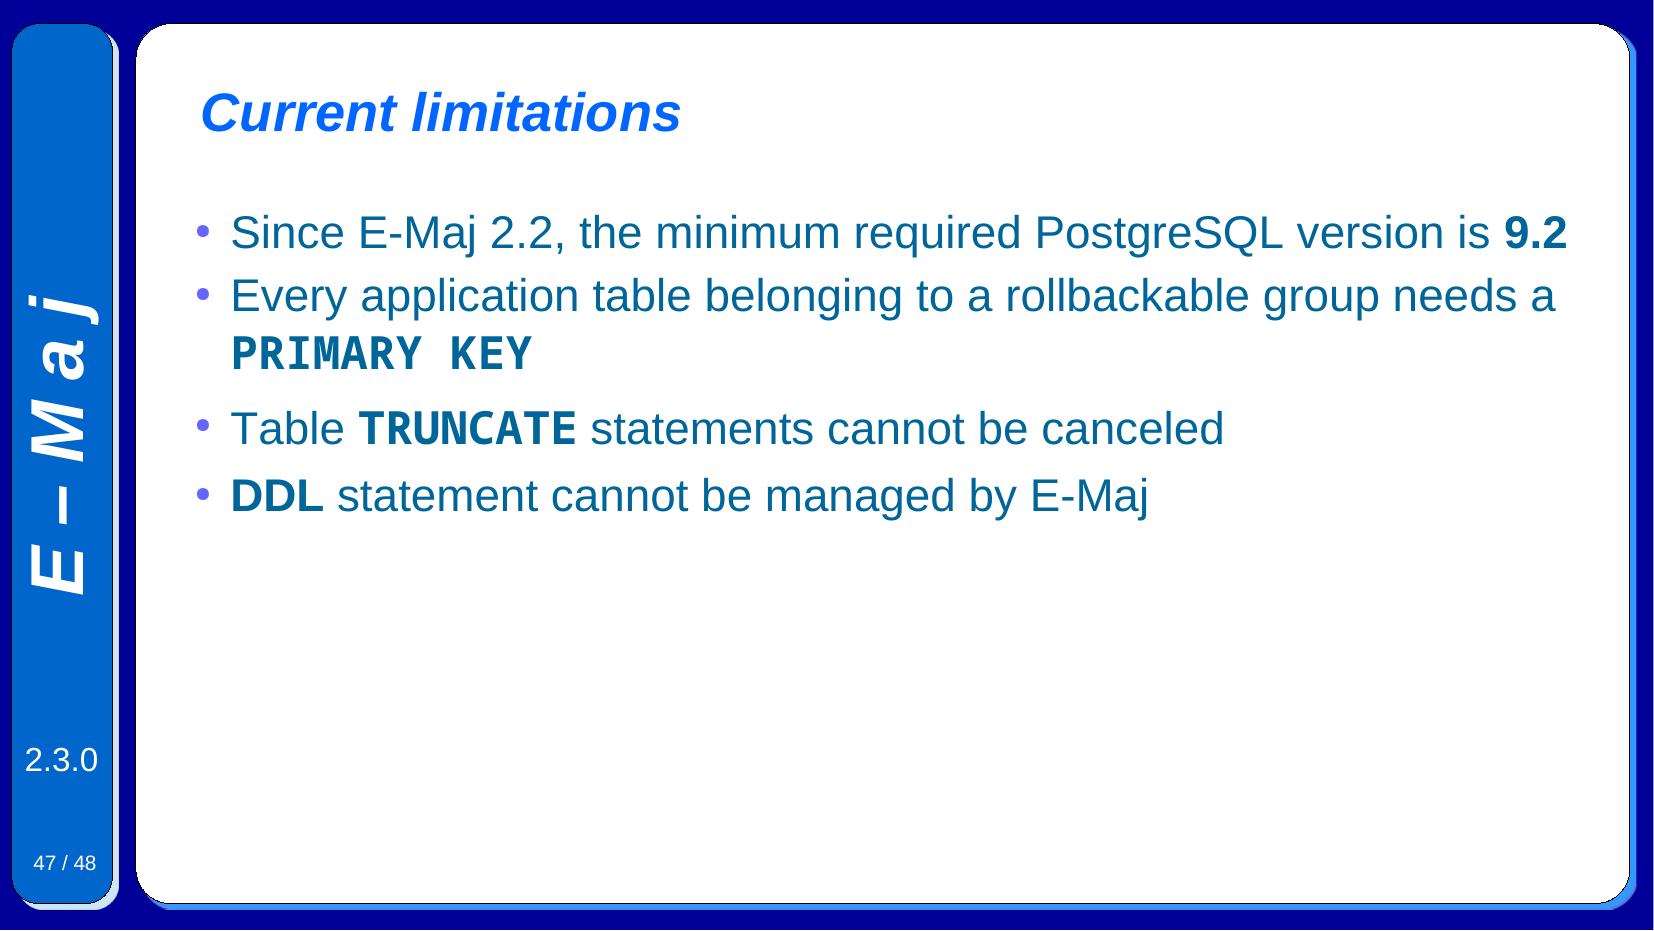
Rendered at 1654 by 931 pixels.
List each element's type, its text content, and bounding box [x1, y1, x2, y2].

list Since E-Maj 2.2, the minimum required PostgreSQL version is 9.2 Every application table belonging to a rollbackable group needs a PRIMARY KEY Table TRUNCATE statements cannot be canceled DDL statement cannot be managed by E-Maj [177, 206, 1587, 827]
title Current limitations [200, 34, 1575, 191]
